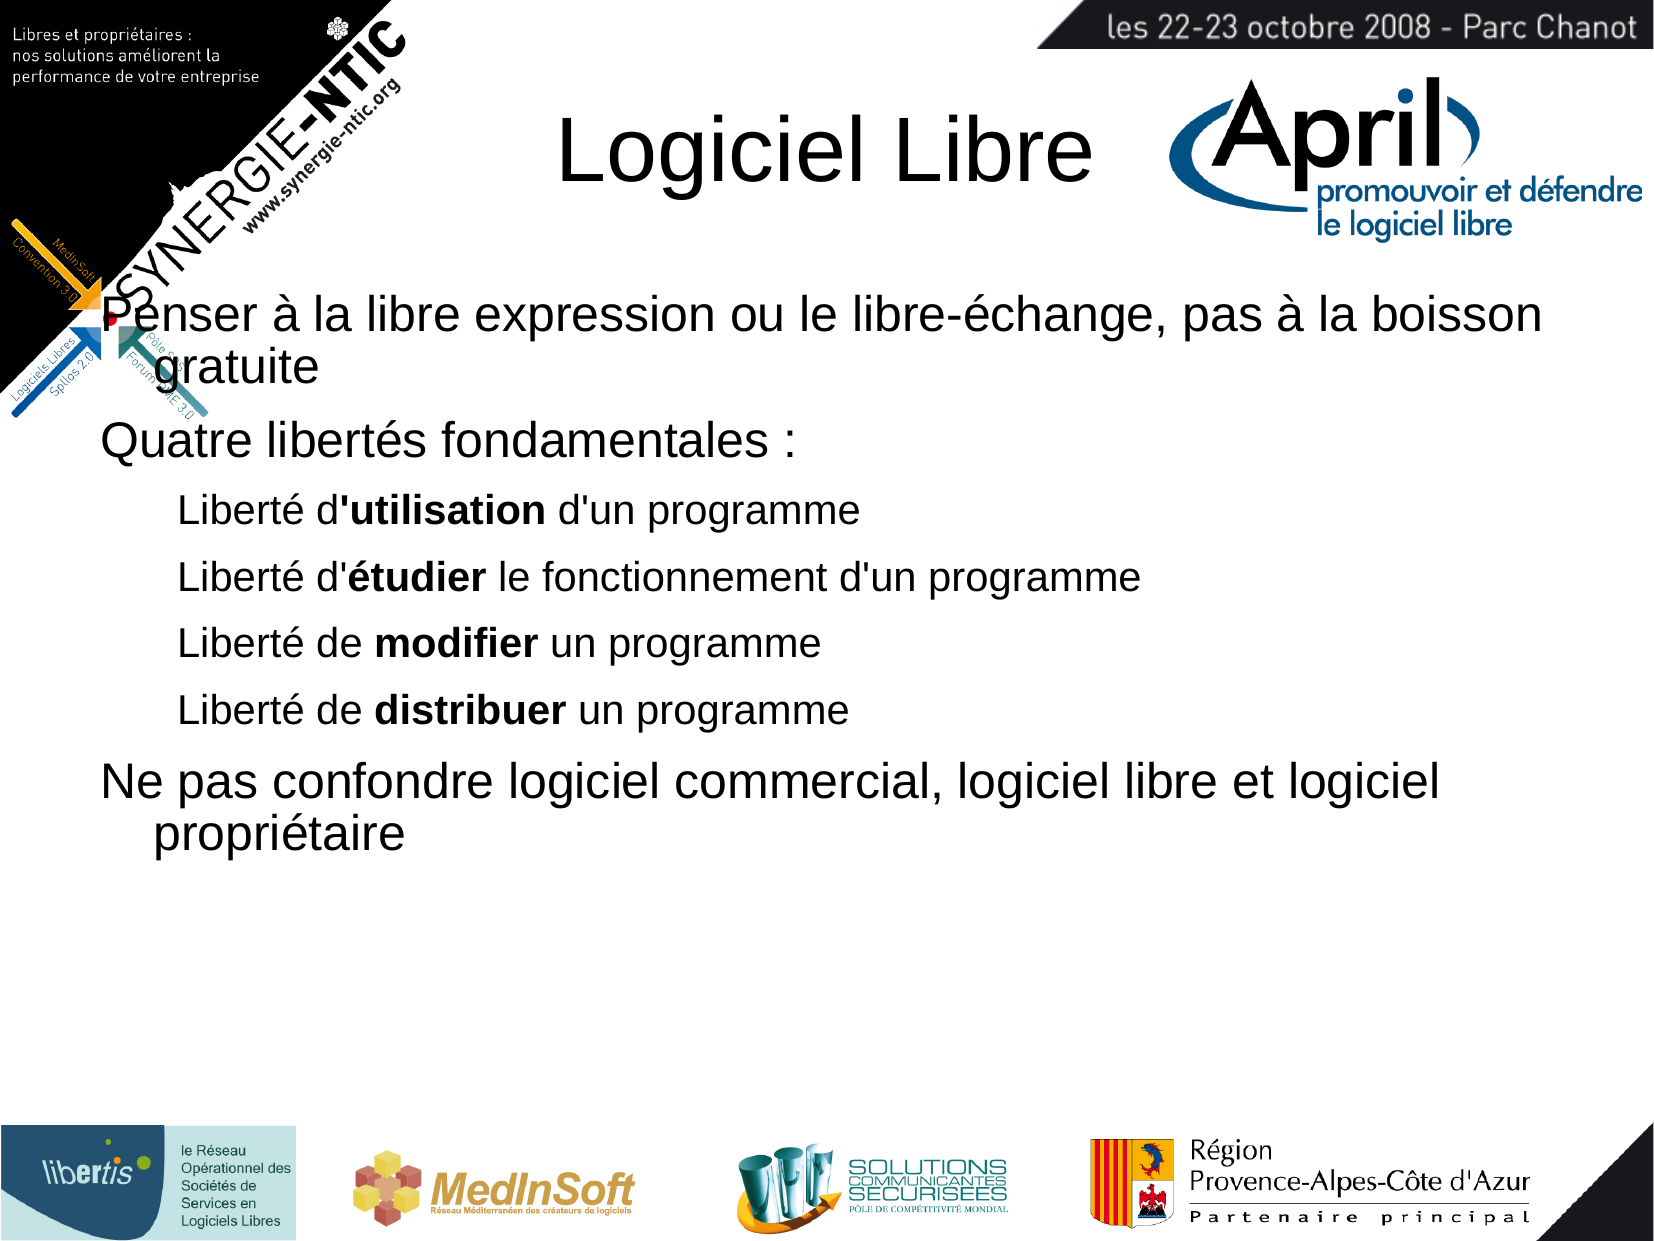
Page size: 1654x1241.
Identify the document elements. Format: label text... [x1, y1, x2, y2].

picture [1169, 58, 1642, 250]
picture [1081, 1121, 1654, 1241]
picture [0, 0, 414, 429]
picture [348, 1145, 644, 1233]
picture [726, 1136, 1022, 1241]
title Logiciel Libre [82, 56, 1571, 249]
picture [0, 1125, 296, 1241]
picture [1037, 0, 1654, 49]
list Penser à la libre expression ou le libre-échange, pas à la boisson gratuite Quatre libertés fondamentales : Liberté d'utilisation d'un programme Liberté d'étudier le fonctionnement d'un programme Liberté de modifier un programme Liberté de distribuer un programme Ne pas confondre logiciel commercial, logiciel libre et logiciel propriétaire [82, 290, 1571, 1056]
